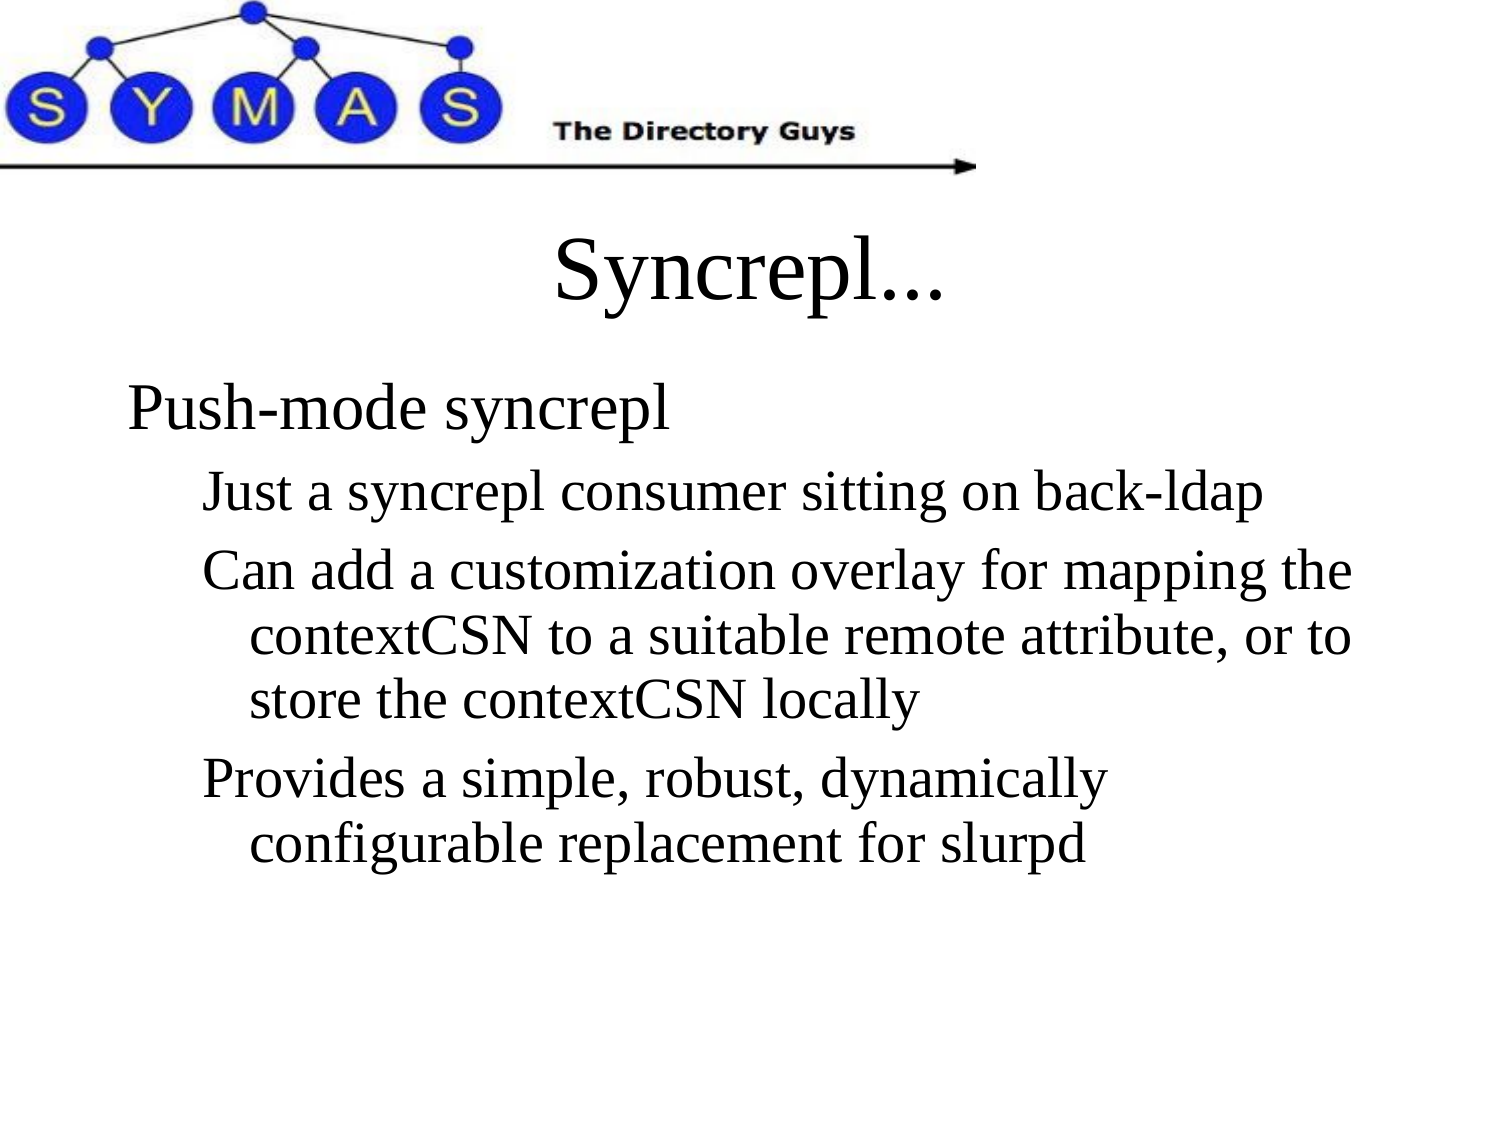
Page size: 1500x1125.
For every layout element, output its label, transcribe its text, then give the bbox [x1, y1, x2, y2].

list Push-mode syncrepl Just a syncrepl consumer sitting on back-ldap Can add a customization overlay for mapping the contextCSN to a suitable remote attribute, or to store the contextCSN locally Provides a simple, robust, dynamically configurable replacement for slurpd [112, 362, 1388, 1038]
title Syncrepl... [112, 187, 1388, 351]
picture [0, 0, 976, 188]
